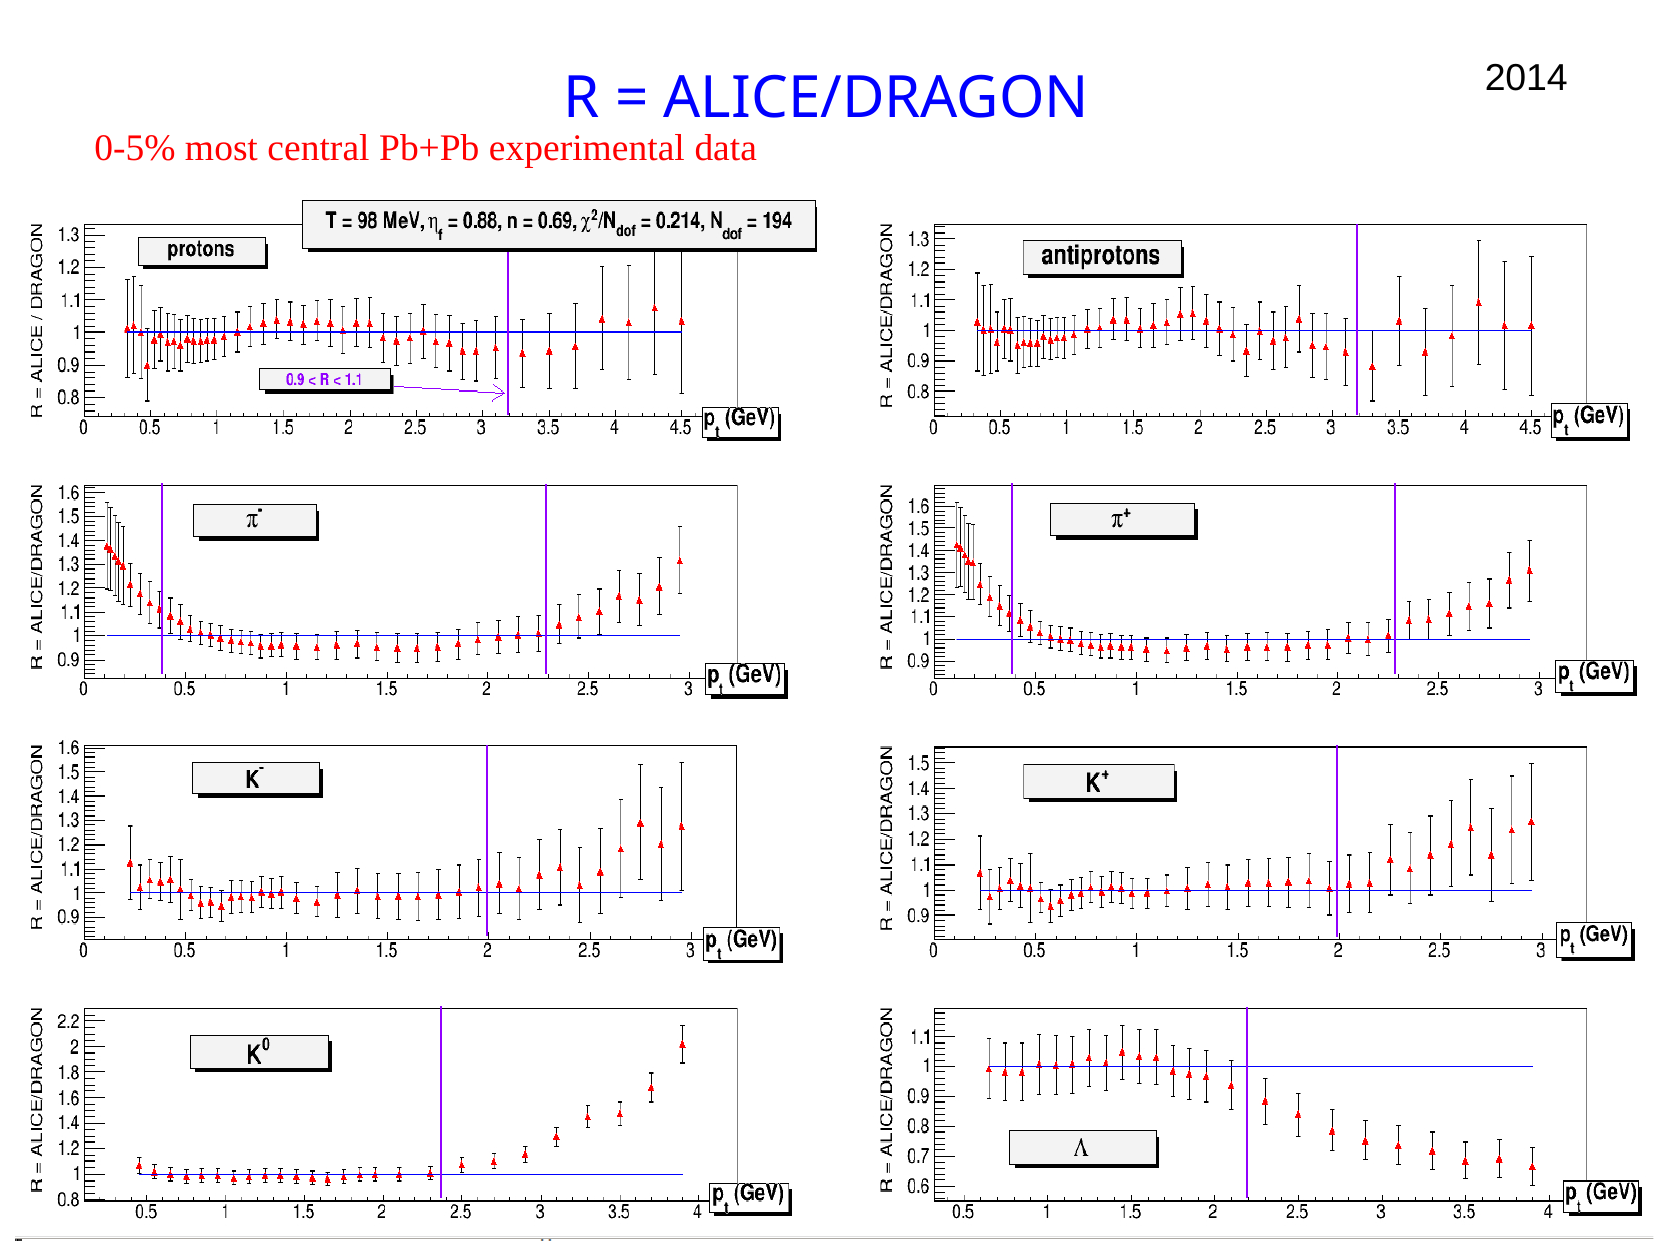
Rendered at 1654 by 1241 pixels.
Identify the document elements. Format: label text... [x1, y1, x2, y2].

text_box 2014 [1470, 49, 1583, 106]
title R = ALICE/DRAGON [82, 30, 1571, 161]
text_box 0-5% most central Pb+Pb experimental data [79, 119, 774, 176]
picture [15, 194, 1654, 1241]
